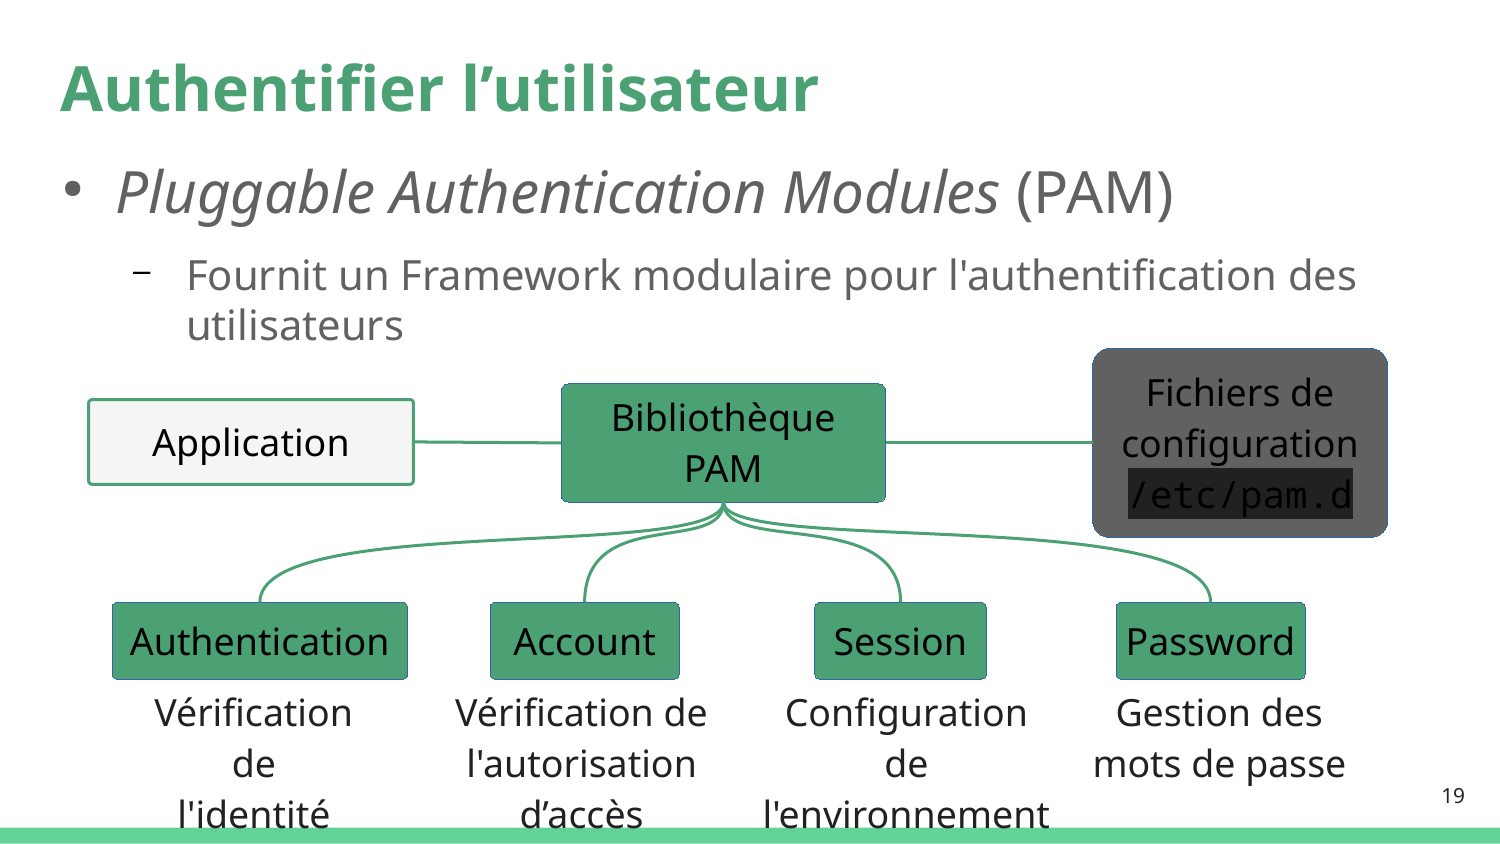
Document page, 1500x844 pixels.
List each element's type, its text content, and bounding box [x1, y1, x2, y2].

text_box Application [88, 399, 414, 485]
text_box Gestion des mots de passe [1062, 679, 1376, 841]
text_box Configuration de l'environnement utilisateur [744, 679, 1062, 841]
slide_number <numéro> [1389, 764, 1480, 830]
title Authentifier l’utilisateur [45, 22, 1477, 117]
text_box Vérification de l'identité [135, 679, 373, 792]
text_box Vérification de l'autorisation d’accès [419, 679, 744, 841]
text_box Password [1116, 602, 1306, 679]
text_box Authentication [112, 602, 408, 680]
list Pluggable Authentication Modules (PAM) Fournit un Framework modulaire pour l'authentification des utilisateurs [29, 129, 1430, 365]
text_box Account [490, 602, 680, 679]
text_box Bibliothèque PAM [561, 383, 886, 503]
text_box Session [814, 602, 987, 679]
text_box Fichiers de configuration /etc/pam.d [1092, 348, 1388, 538]
